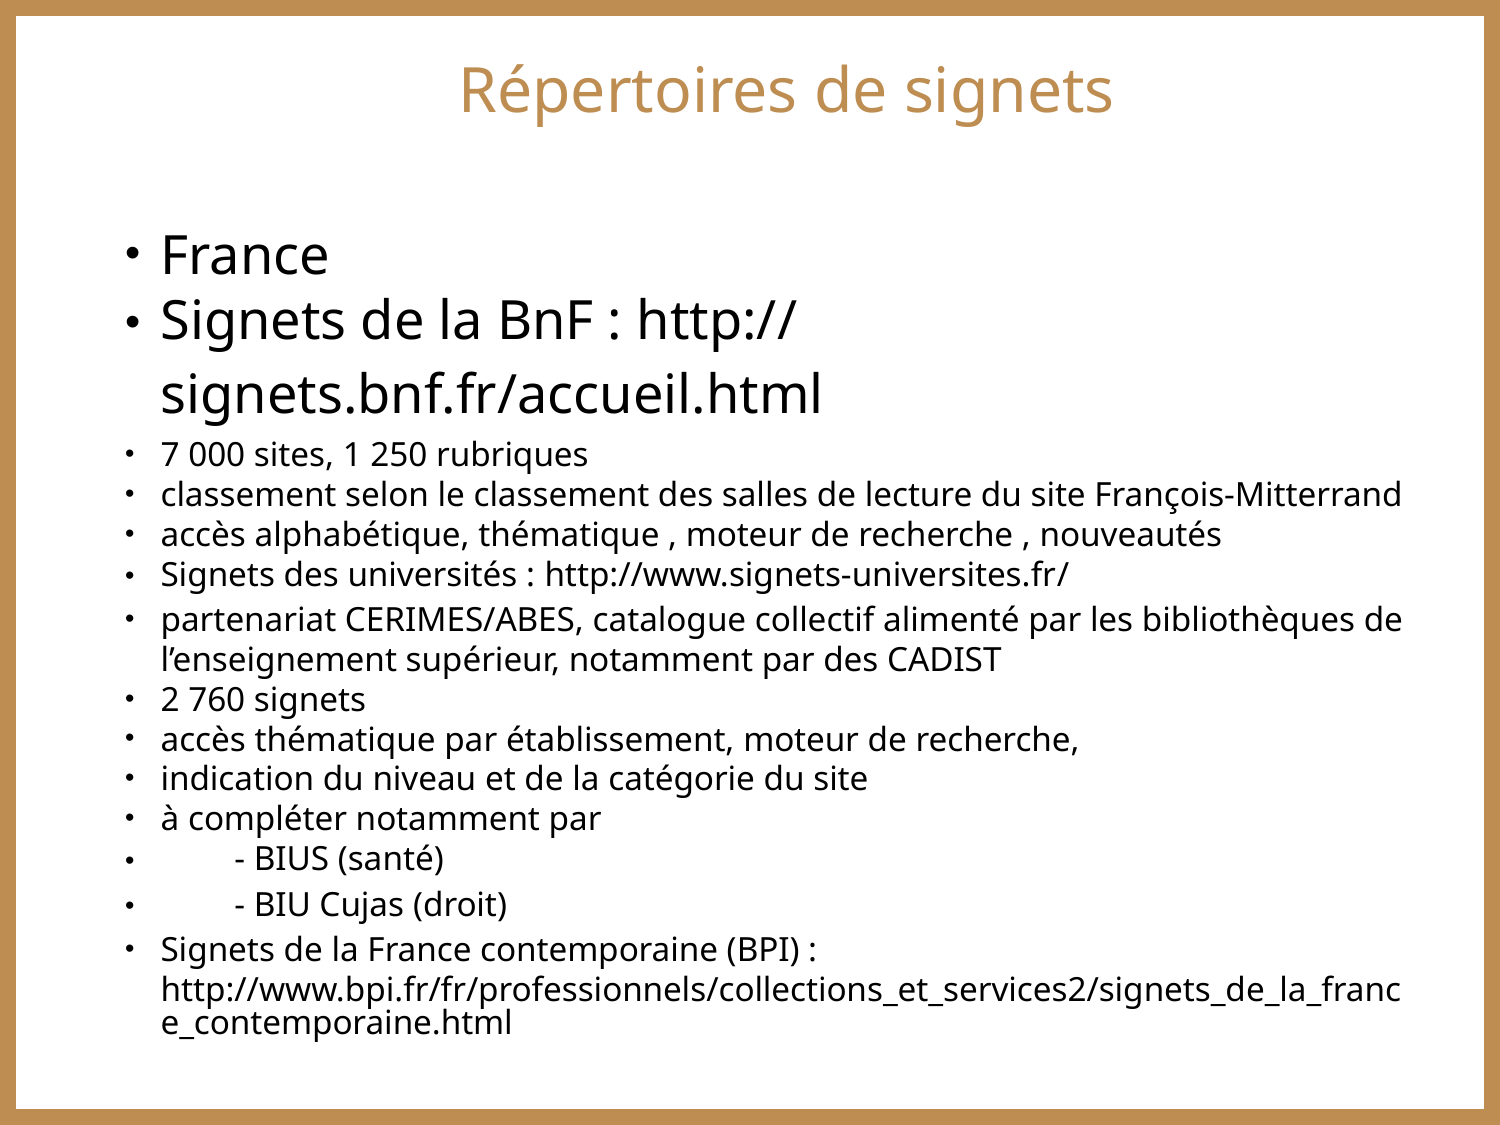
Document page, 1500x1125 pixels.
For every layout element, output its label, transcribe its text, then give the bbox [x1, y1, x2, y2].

text_box France Signets de la BnF : http://signets.bnf.fr/accueil.html 7 000 sites, 1 250 rubriques classement selon le classement des salles de lecture du site François-Mitterrand accès alphabétique, thématique , moteur de recherche , nouveautés Signets des universités : http://www.signets-universites.fr/ partenariat CERIMES/ABES, catalogue collectif alimenté par les bibliothèques de l’enseignement supérieur, notamment par des CADIST 2 760 signets accès thématique par établissement, moteur de recherche, indication du niveau et de la catégorie du site à compléter notamment par - BIUS (santé) - BIU Cujas (droit) Signets de la France contemporaine (BPI) : http://www.bpi.fr/fr/professionnels/collections_et_services2/signets_de_la_france_contemporaine.html [75, 212, 1425, 1125]
text_box Répertoires de signets [112, 42, 1463, 161]
text_box [0, 0, 1500, 1125]
